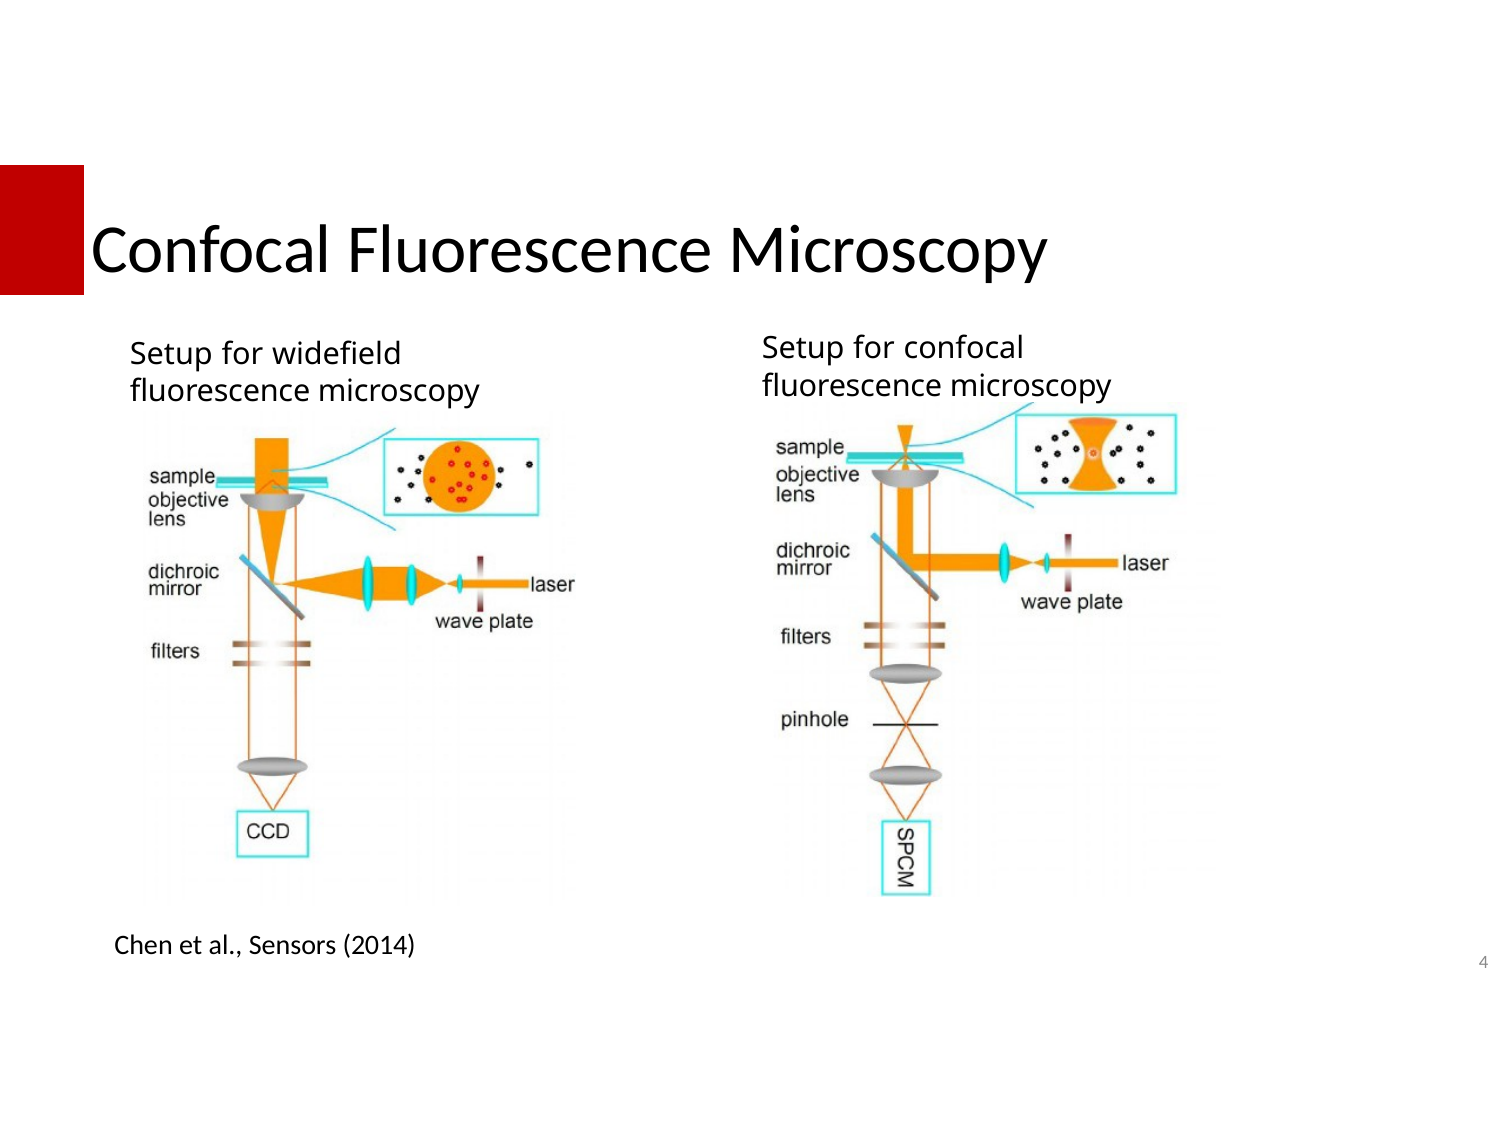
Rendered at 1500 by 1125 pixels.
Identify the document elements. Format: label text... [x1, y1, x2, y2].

text_box Chen et al., Sensors (2014) [112, 925, 420, 961]
text_box [1, 167, 82, 293]
picture [143, 411, 576, 906]
text_box 4 [1477, 947, 1491, 973]
text_box Setup for widefield fluorescence microscopy [128, 331, 536, 408]
picture [773, 402, 1221, 897]
title Confocal Fluorescence Microscopy [84, 202, 1069, 288]
text_box Setup for confocal fluorescence microscopy [760, 326, 1158, 403]
